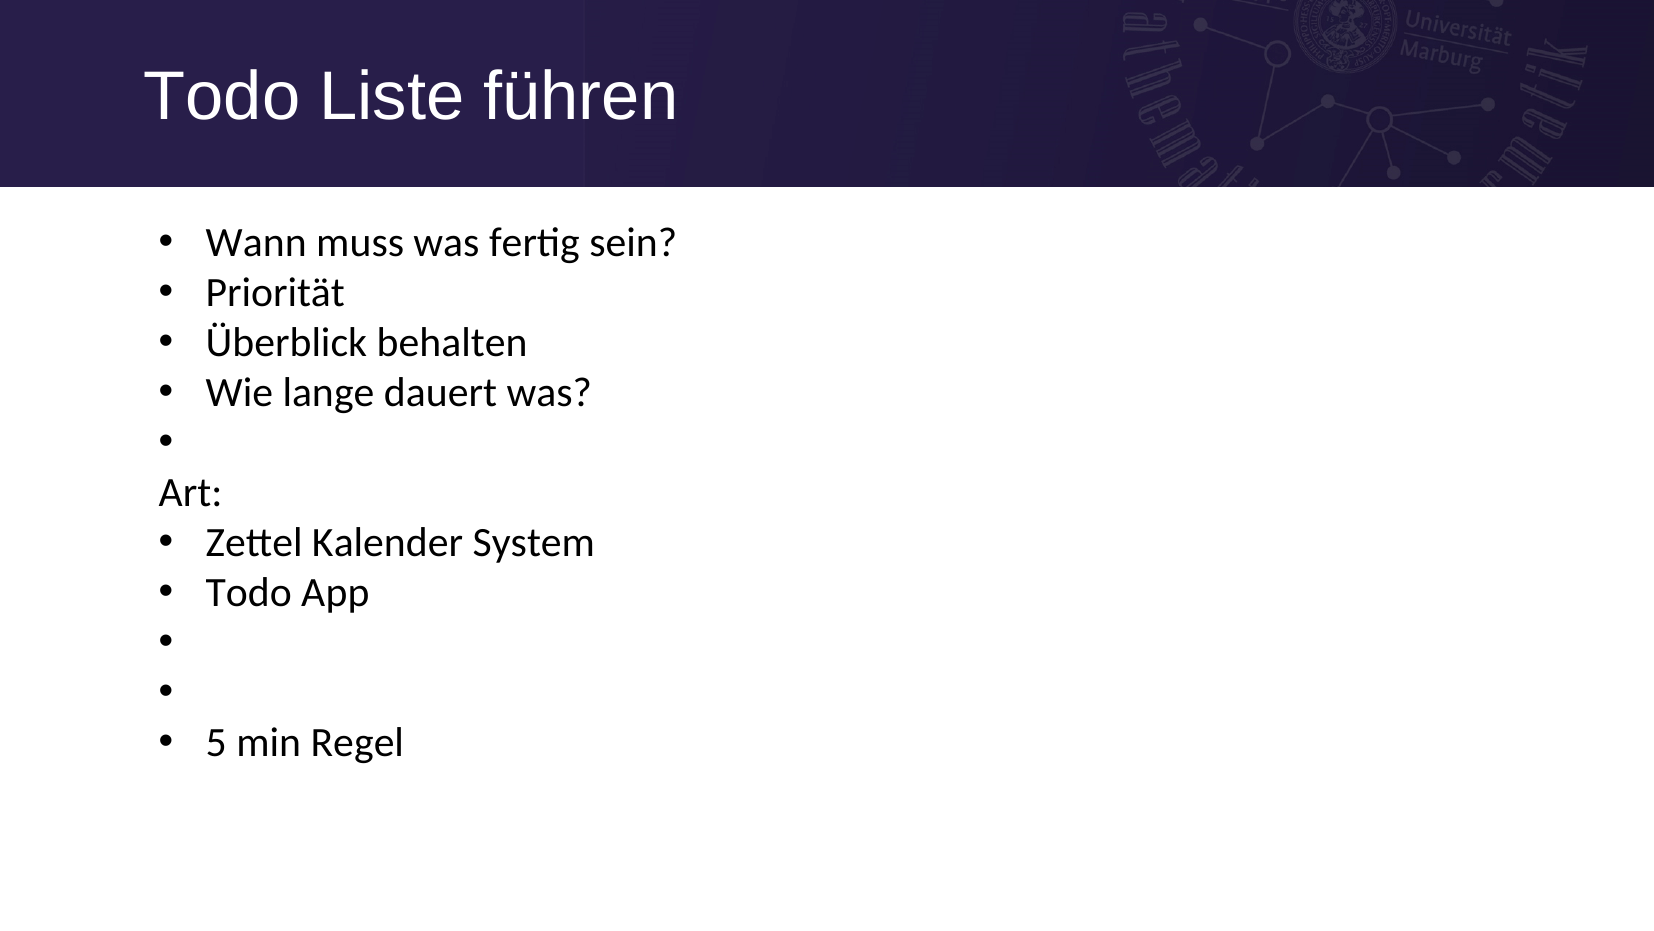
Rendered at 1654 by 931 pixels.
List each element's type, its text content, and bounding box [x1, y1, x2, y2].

picture [0, 0, 1654, 187]
text_box Wann muss was fertig sein? Priorität Überblick behalten Wie lange dauert was? Art: Zettel Kalender System Todo App 5 min Regel [143, 207, 1570, 778]
text_box Todo Liste führen [143, 14, 1260, 170]
